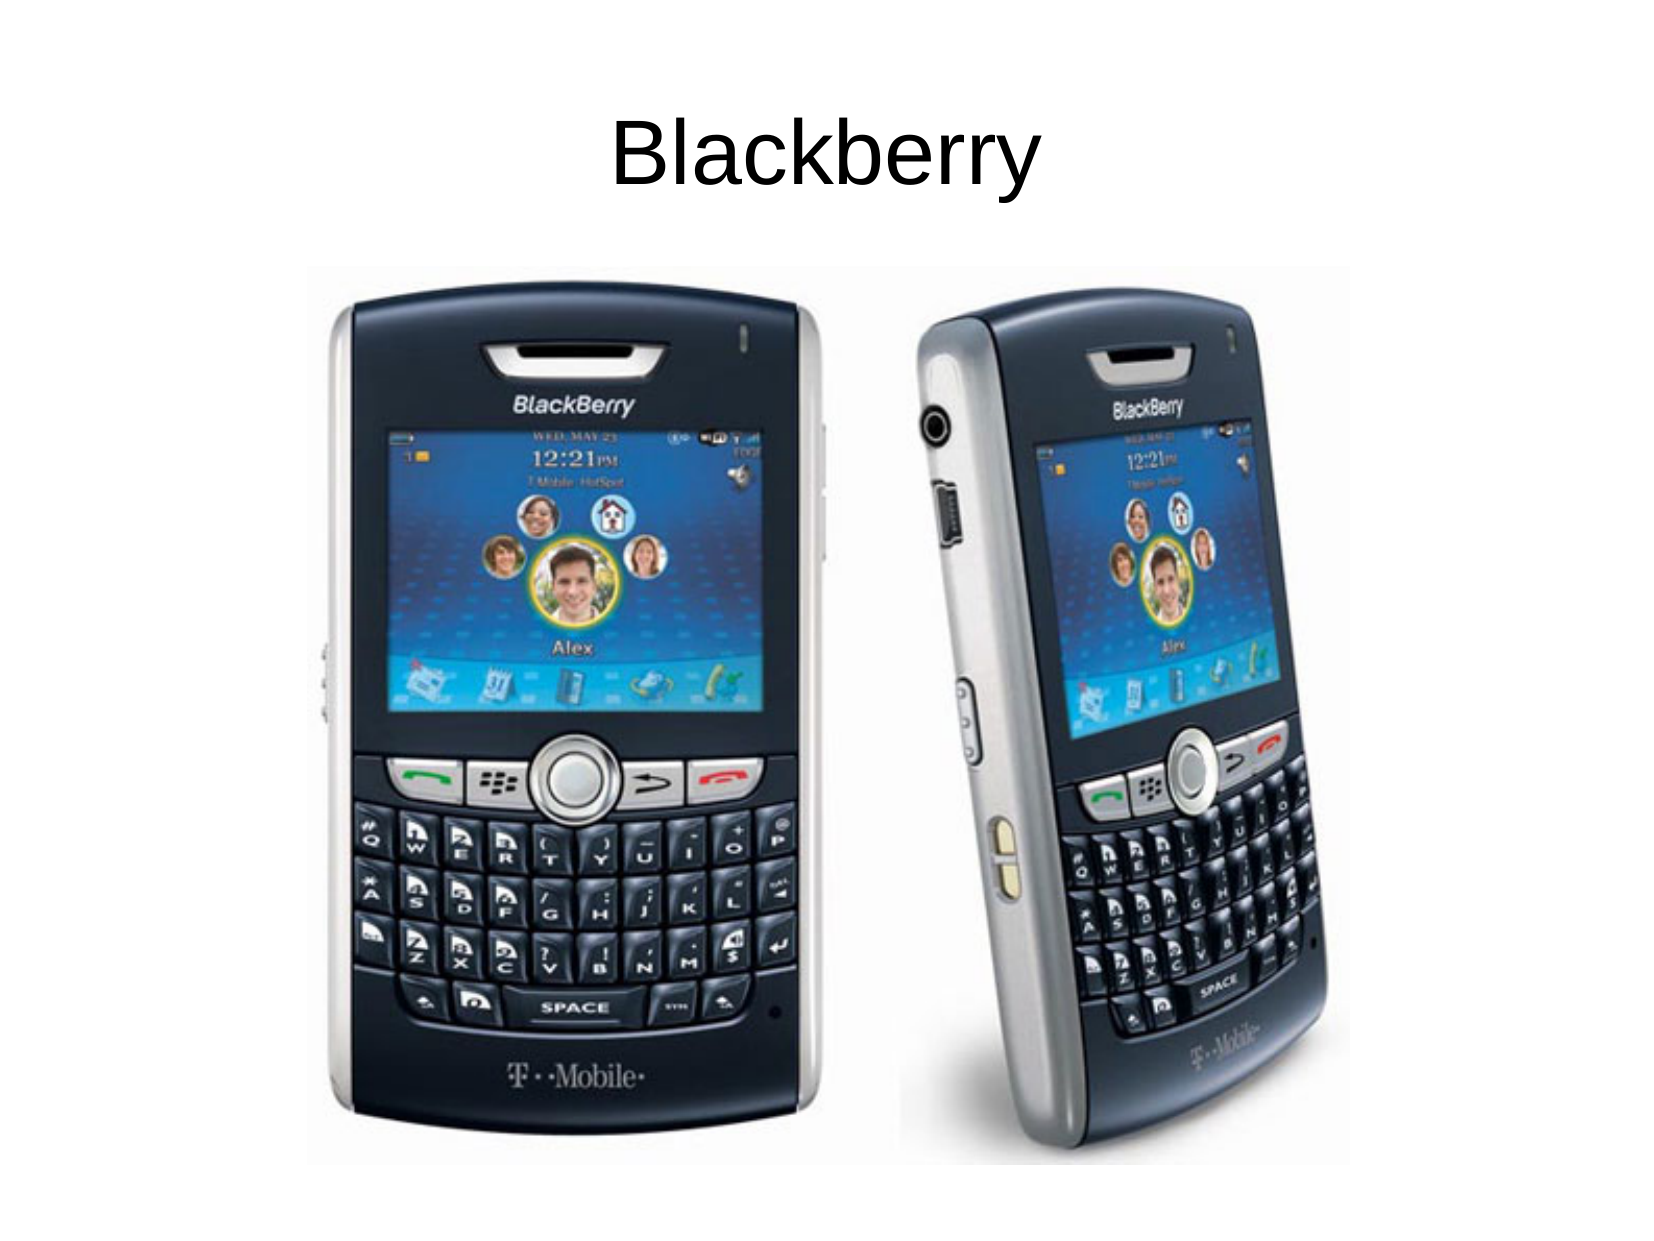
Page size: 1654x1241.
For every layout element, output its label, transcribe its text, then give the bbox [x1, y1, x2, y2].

title Blackberry [82, 49, 1571, 257]
picture [307, 266, 1350, 1165]
